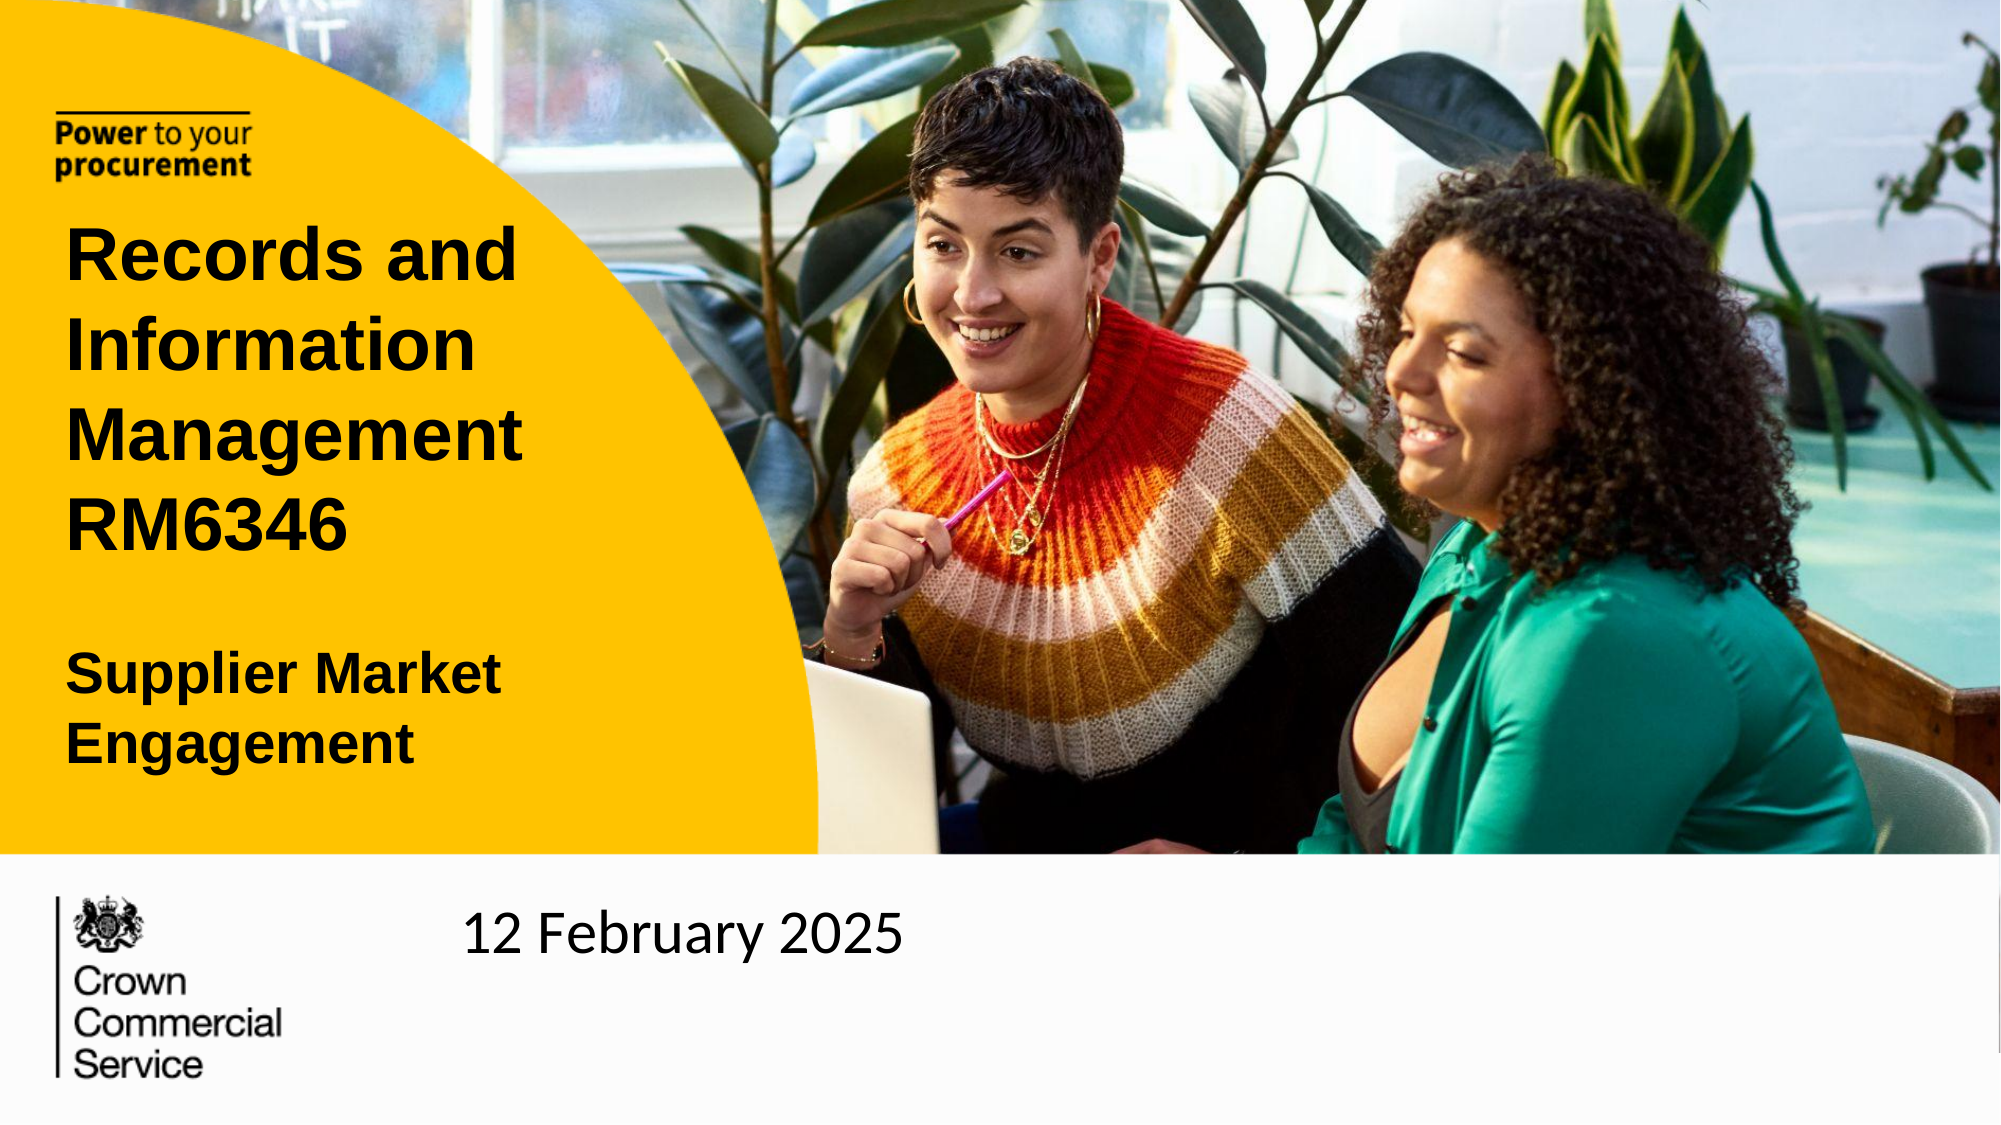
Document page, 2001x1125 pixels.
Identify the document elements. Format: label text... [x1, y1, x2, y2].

text_box 12 February 2025 [445, 876, 1484, 1045]
title Records and Information Management RM6346 Supplier Market Engagement [65, 205, 647, 846]
